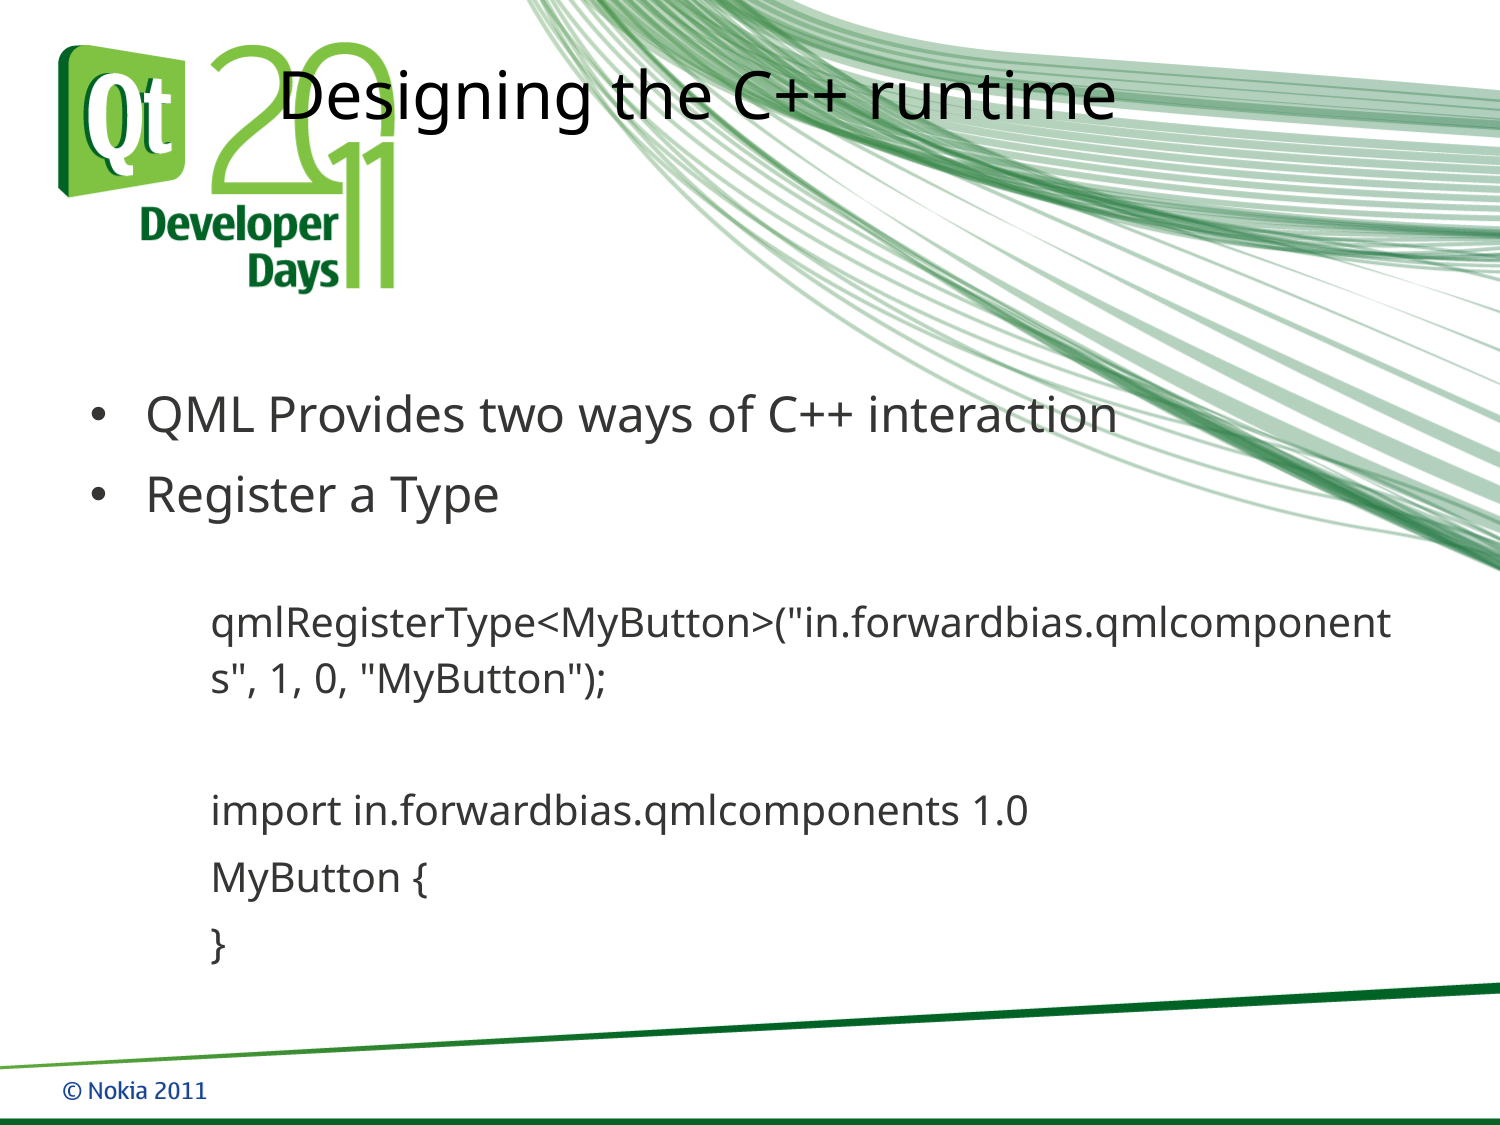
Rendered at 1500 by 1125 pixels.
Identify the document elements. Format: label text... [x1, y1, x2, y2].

picture [0, 0, 1500, 1125]
list QML Provides two ways of C++ interaction Register a Type qmlRegisterType<MyButton>("in.forwardbias.qmlcomponents", 1, 0, "MyButton"); import in.forwardbias.qmlcomponents 1.0 MyButton { } [75, 212, 1426, 988]
title Designing the C++ runtime [262, 0, 1300, 188]
